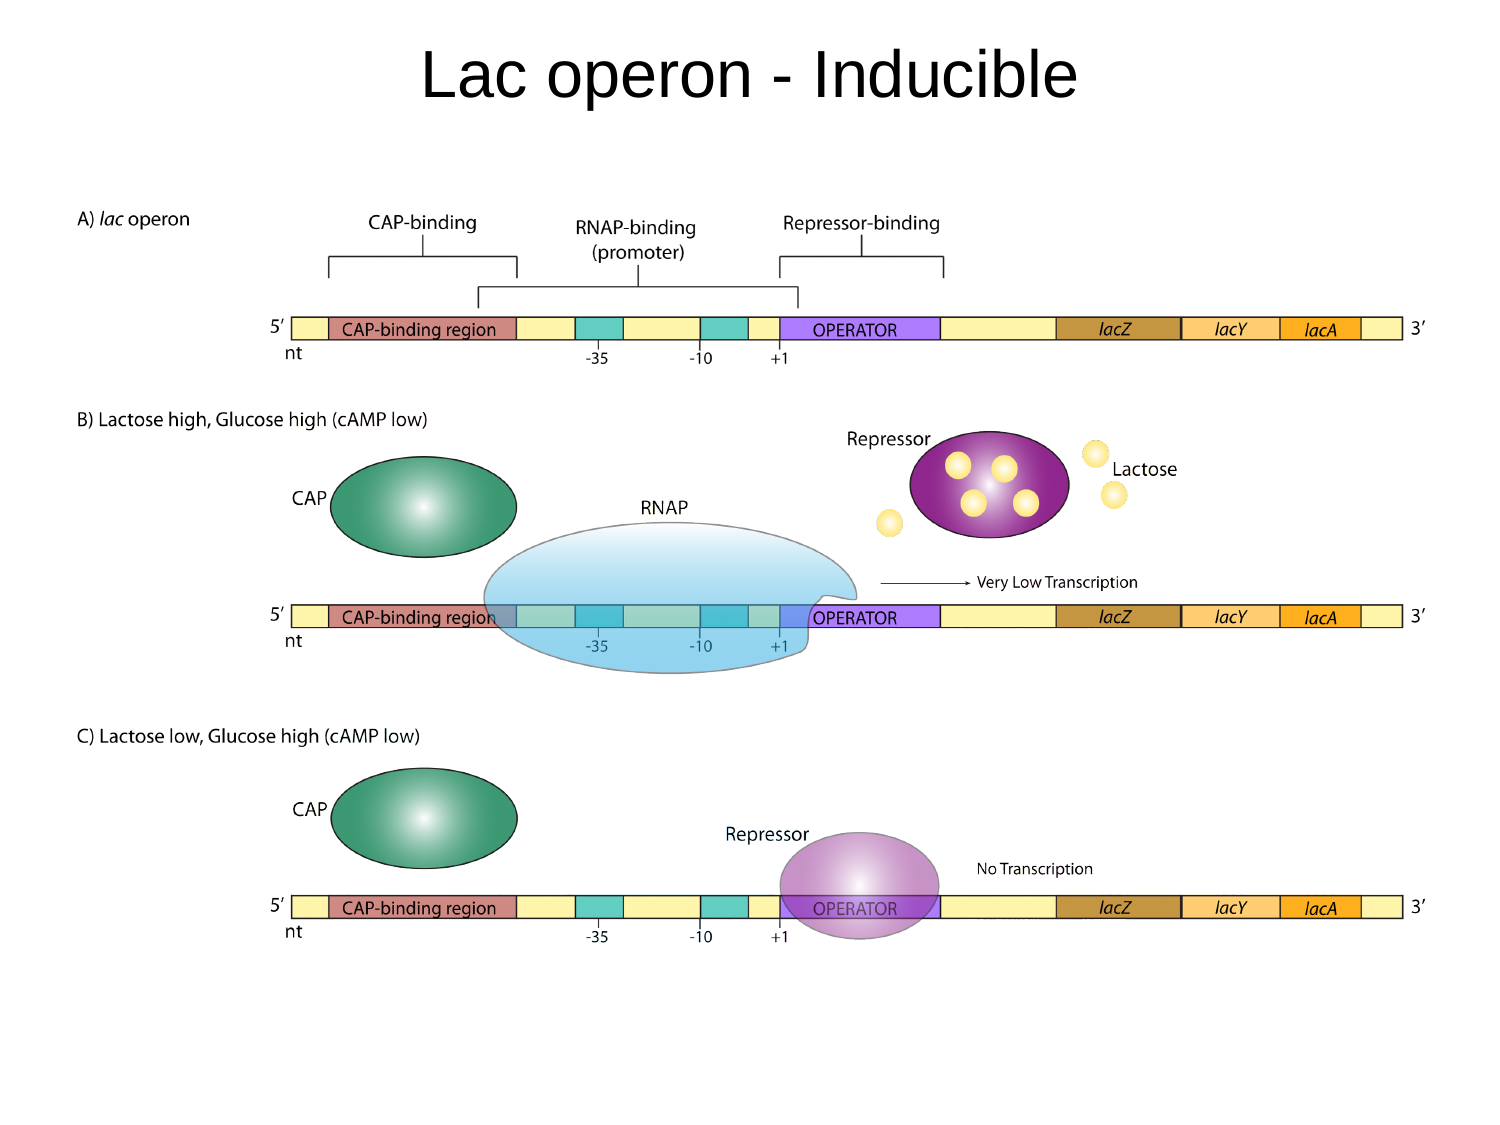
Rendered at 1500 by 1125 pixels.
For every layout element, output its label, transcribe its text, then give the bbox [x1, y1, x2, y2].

picture [75, 207, 1426, 948]
title Lac operon - Inducible [75, 23, 1426, 119]
